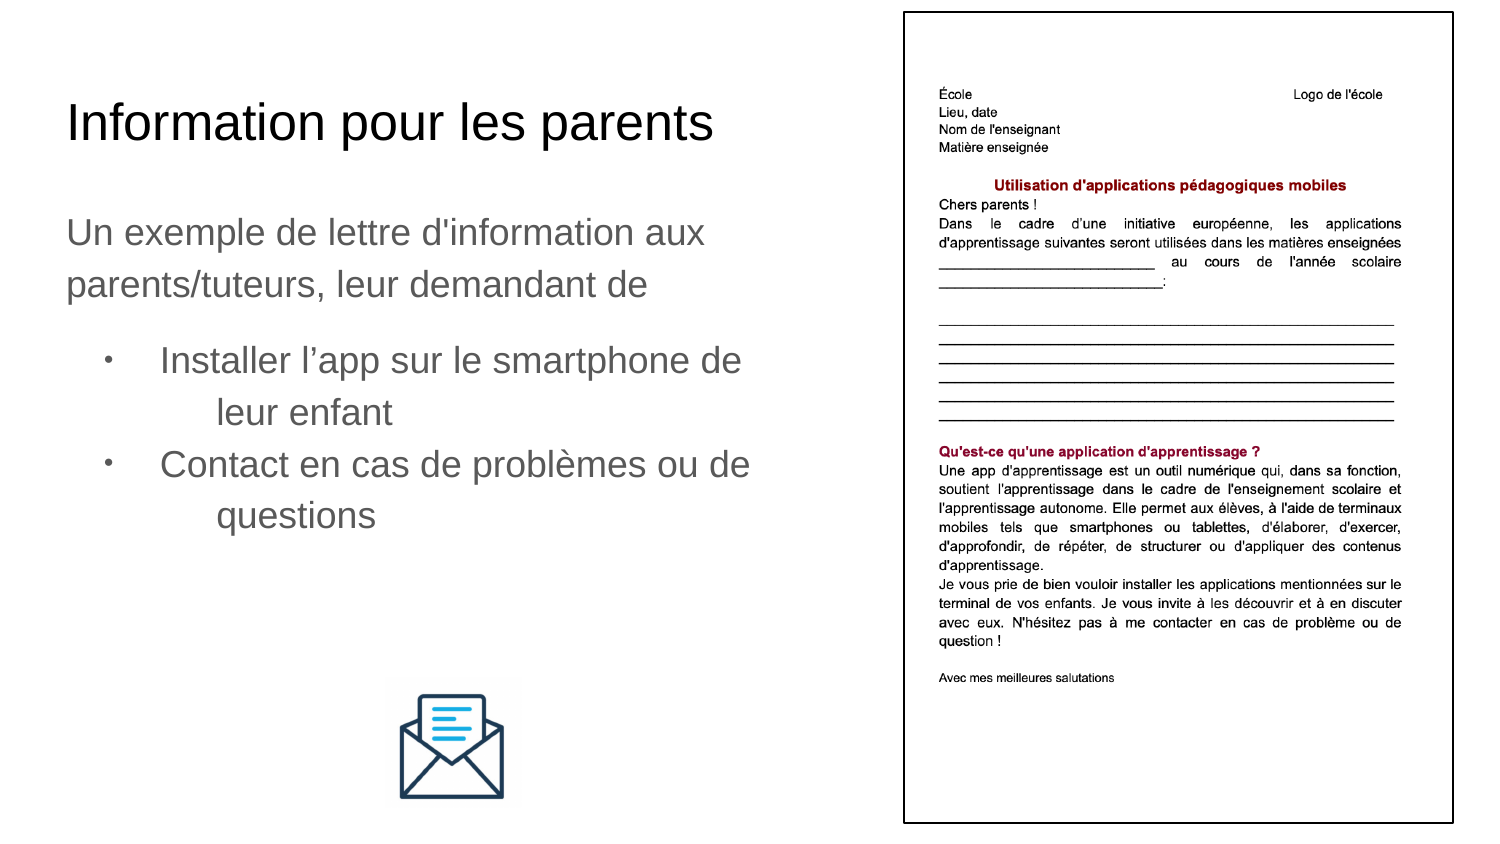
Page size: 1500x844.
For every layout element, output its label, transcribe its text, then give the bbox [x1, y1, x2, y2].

picture [904, 12, 1453, 823]
list Un exemple de lettre d'information aux parents/tuteurs, leur demandant de Installer l’app sur le smartphone de leur enfant Contact en cas de problèmes ou de questions [51, 186, 816, 747]
picture [385, 677, 522, 808]
title Information pour les parents [51, 72, 1449, 167]
